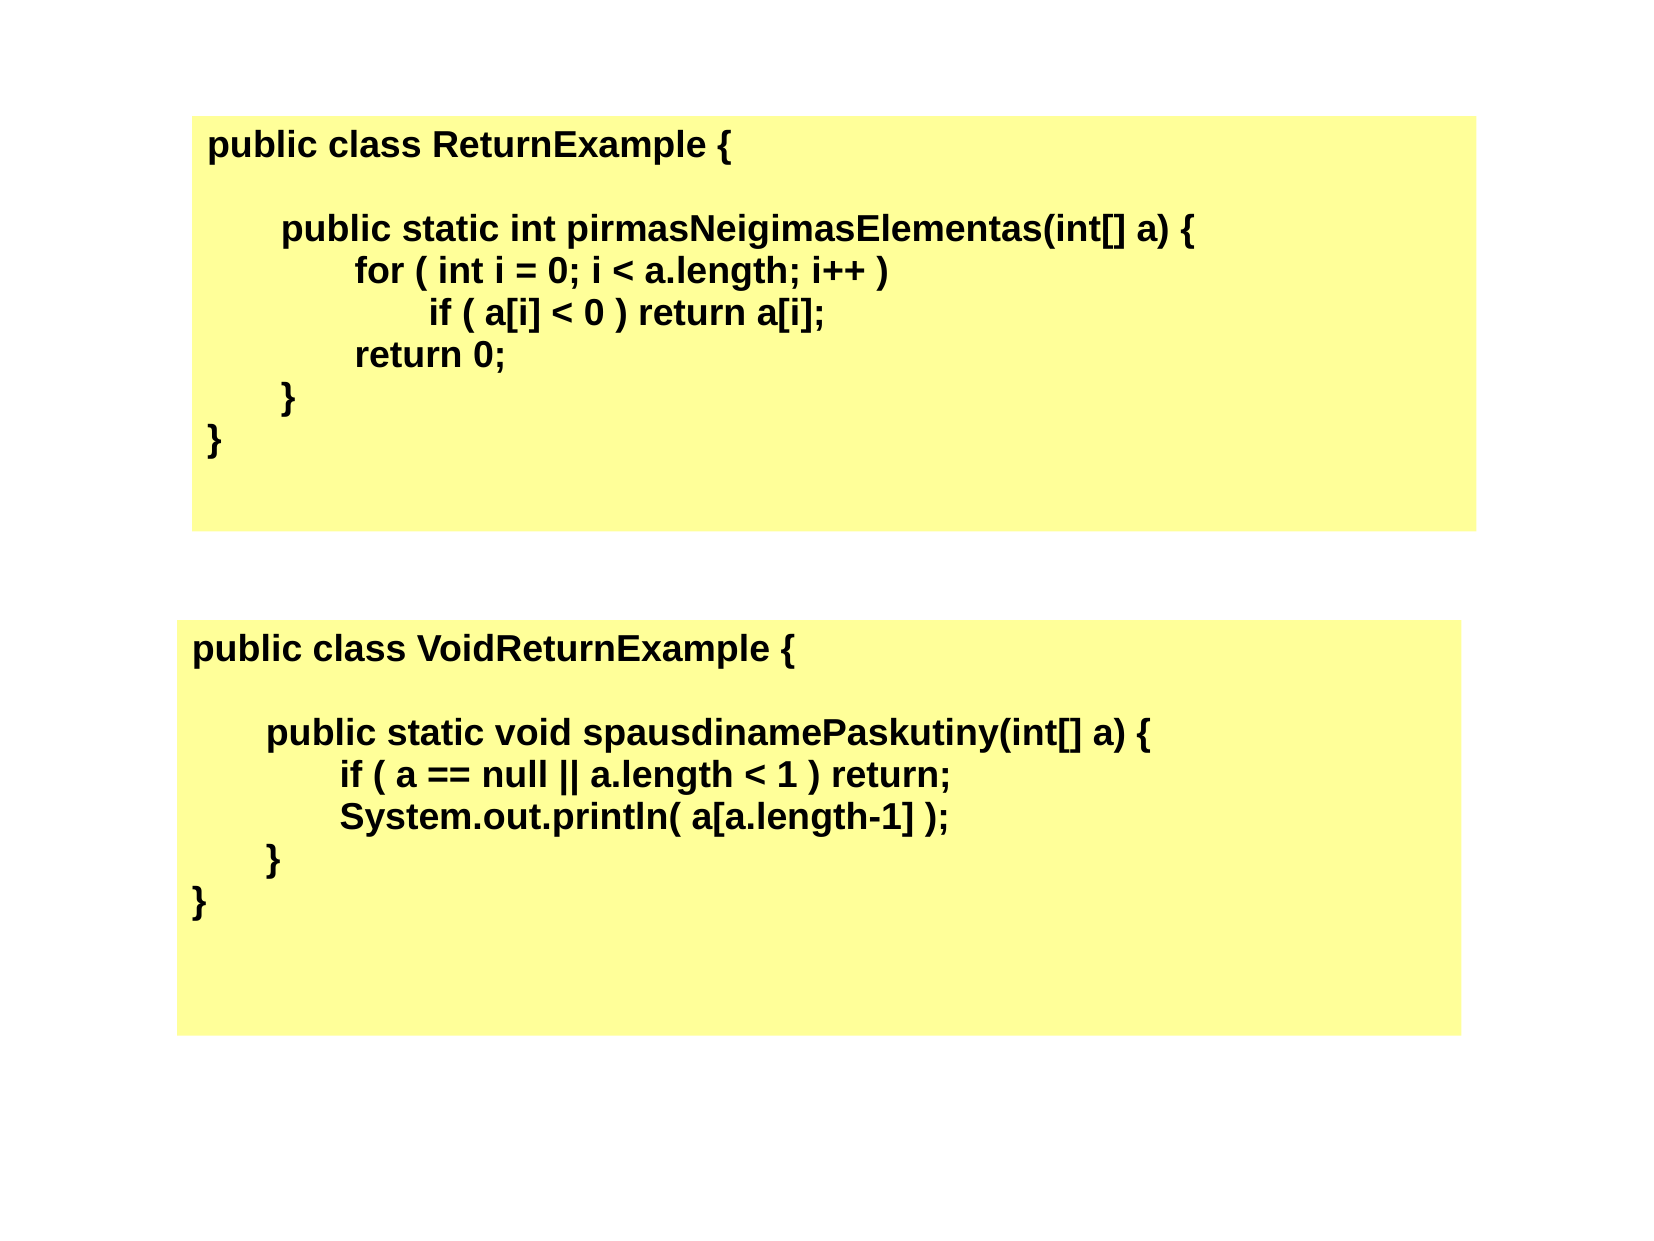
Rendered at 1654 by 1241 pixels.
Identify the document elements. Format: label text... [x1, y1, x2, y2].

text_box public class ReturnExample { public static int pirmasNeigimasElementas(int[] a) { for ( int i = 0; i < a.length; i++ ) if ( a[i] < 0 ) return a[i]; return 0; } } [192, 116, 1477, 532]
text_box public class VoidReturnExample { public static void spausdinamePaskutiny(int[] a) { if ( a == null || a.length < 1 ) return; System.out.println( a[a.length-1] ); } } [177, 620, 1462, 1036]
